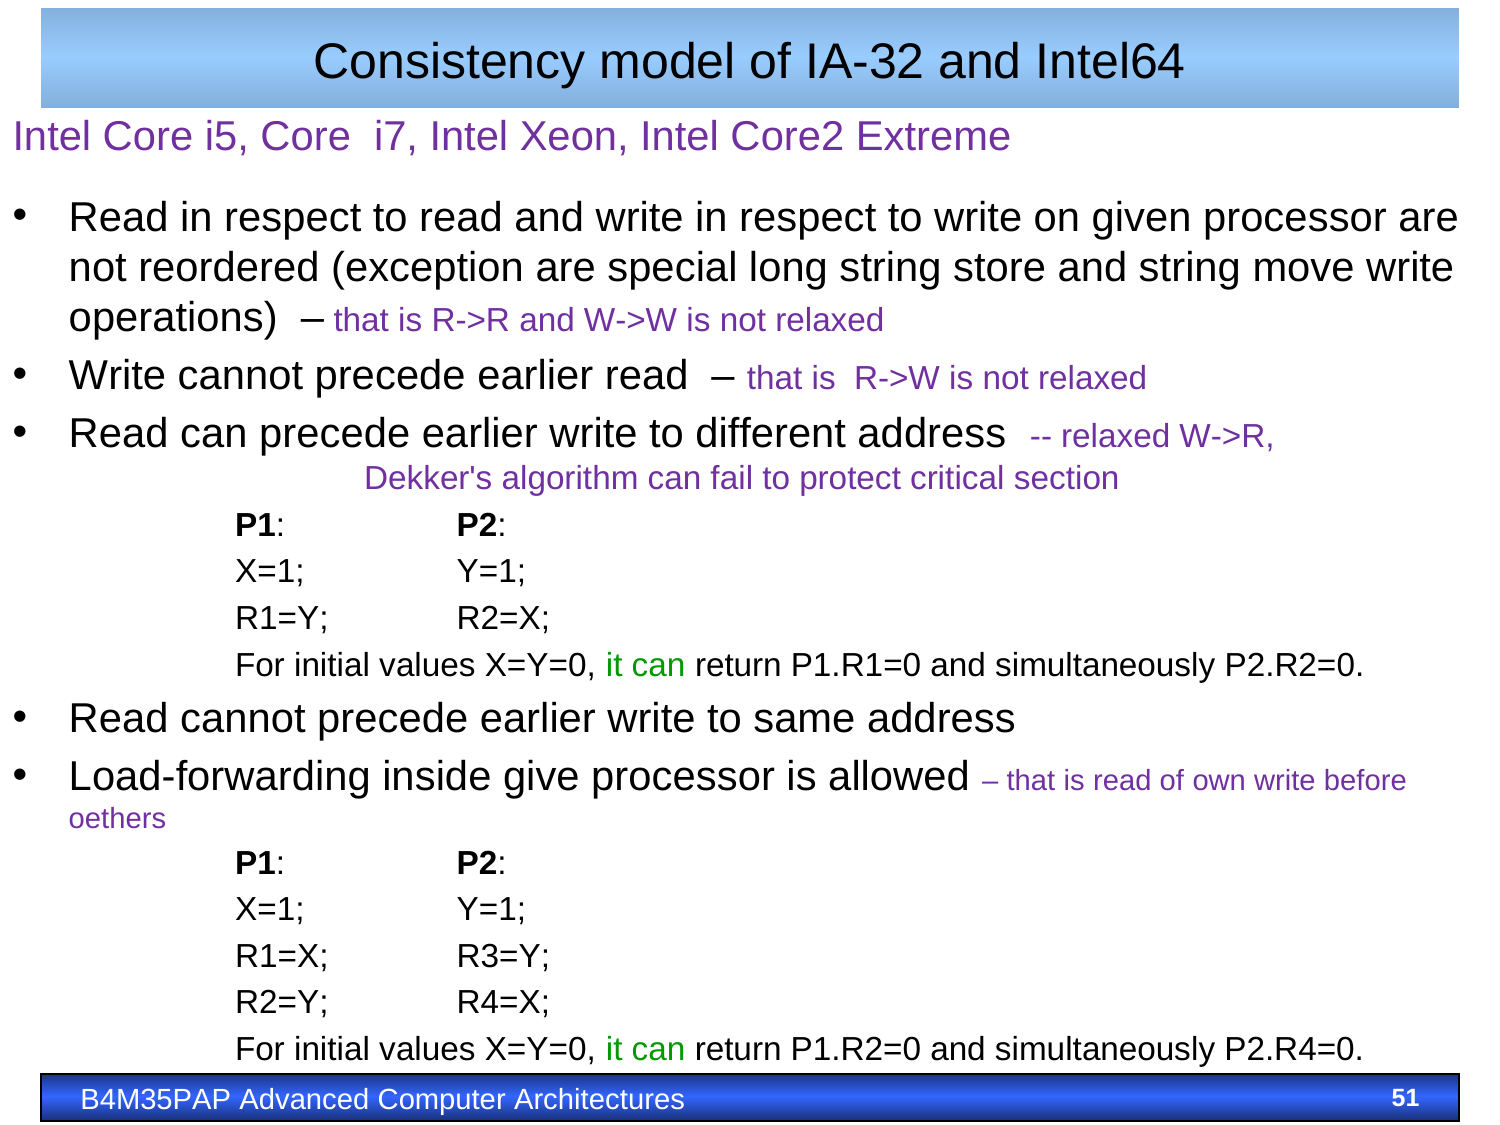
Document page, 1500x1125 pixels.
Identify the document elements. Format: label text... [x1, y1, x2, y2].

list Intel Core i5, Core i7, Intel Xeon, Intel Core2 Extreme Read in respect to read and write in respect to write on given processor are not reordered (exception are special long string store and string move write operations) – that is R->R and W->W is not relaxed Write cannot precede earlier read – that is R->W is not relaxed Read can precede earlier write to different address -- relaxed W->R, Dekker's algorithm can fail to protect critical section P1: P2: X=1; Y=1; R1=Y; R2=X; For initial values X=Y=0, it can return P1.R1=0 and simultaneously P2.R2=0. Read cannot precede earlier write to same address Load-forwarding inside give processor is allowed – that is read of own write before oethers P1: P2: X=1; Y=1; R1=X; R3=Y; R2=Y; R4=X; For initial values X=Y=0, it can return P1.R2=0 and simultaneously P2.R4=0. [0, 101, 1498, 976]
title Consistency model of IA-32 and Intel64 [41, 8, 1459, 108]
